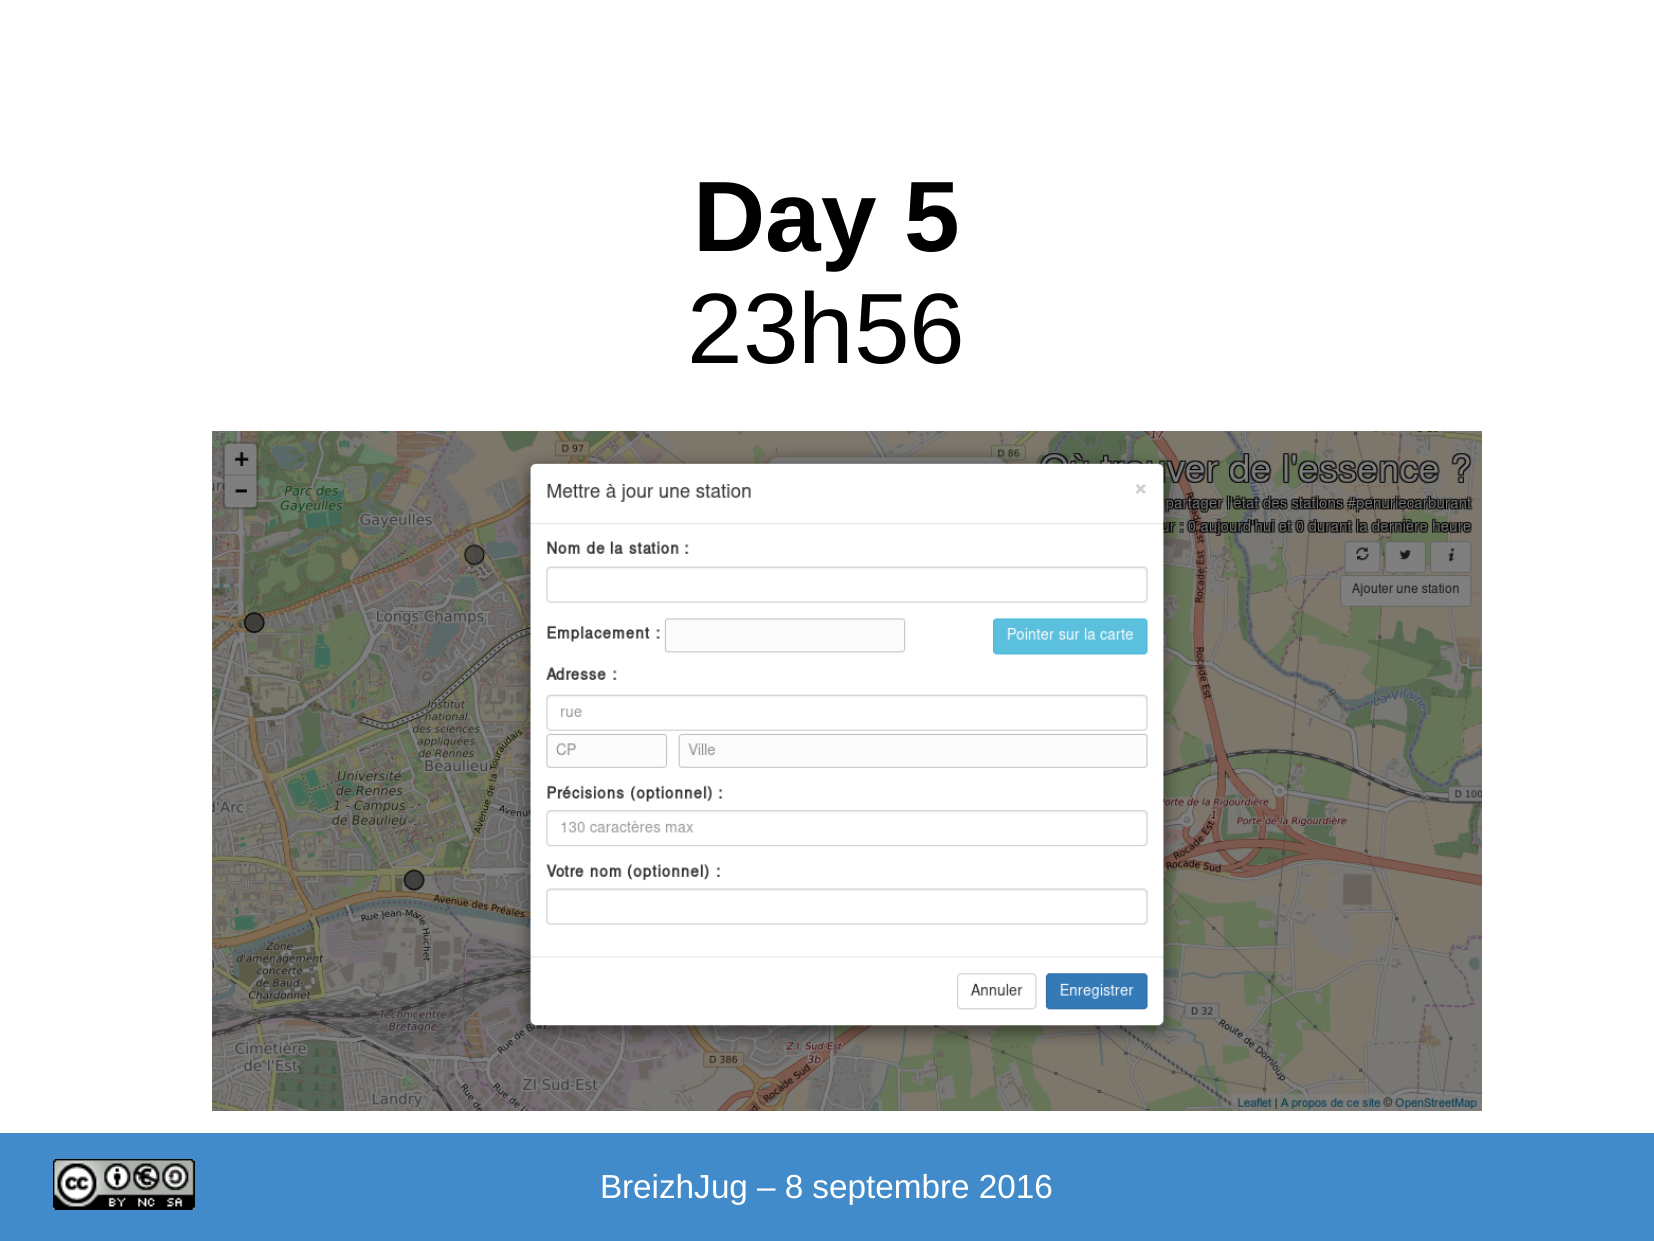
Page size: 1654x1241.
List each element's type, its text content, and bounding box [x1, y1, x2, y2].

picture [212, 431, 1482, 1111]
picture [53, 1159, 195, 1210]
subtitle Day 5 23h56 [82, 49, 1571, 1010]
